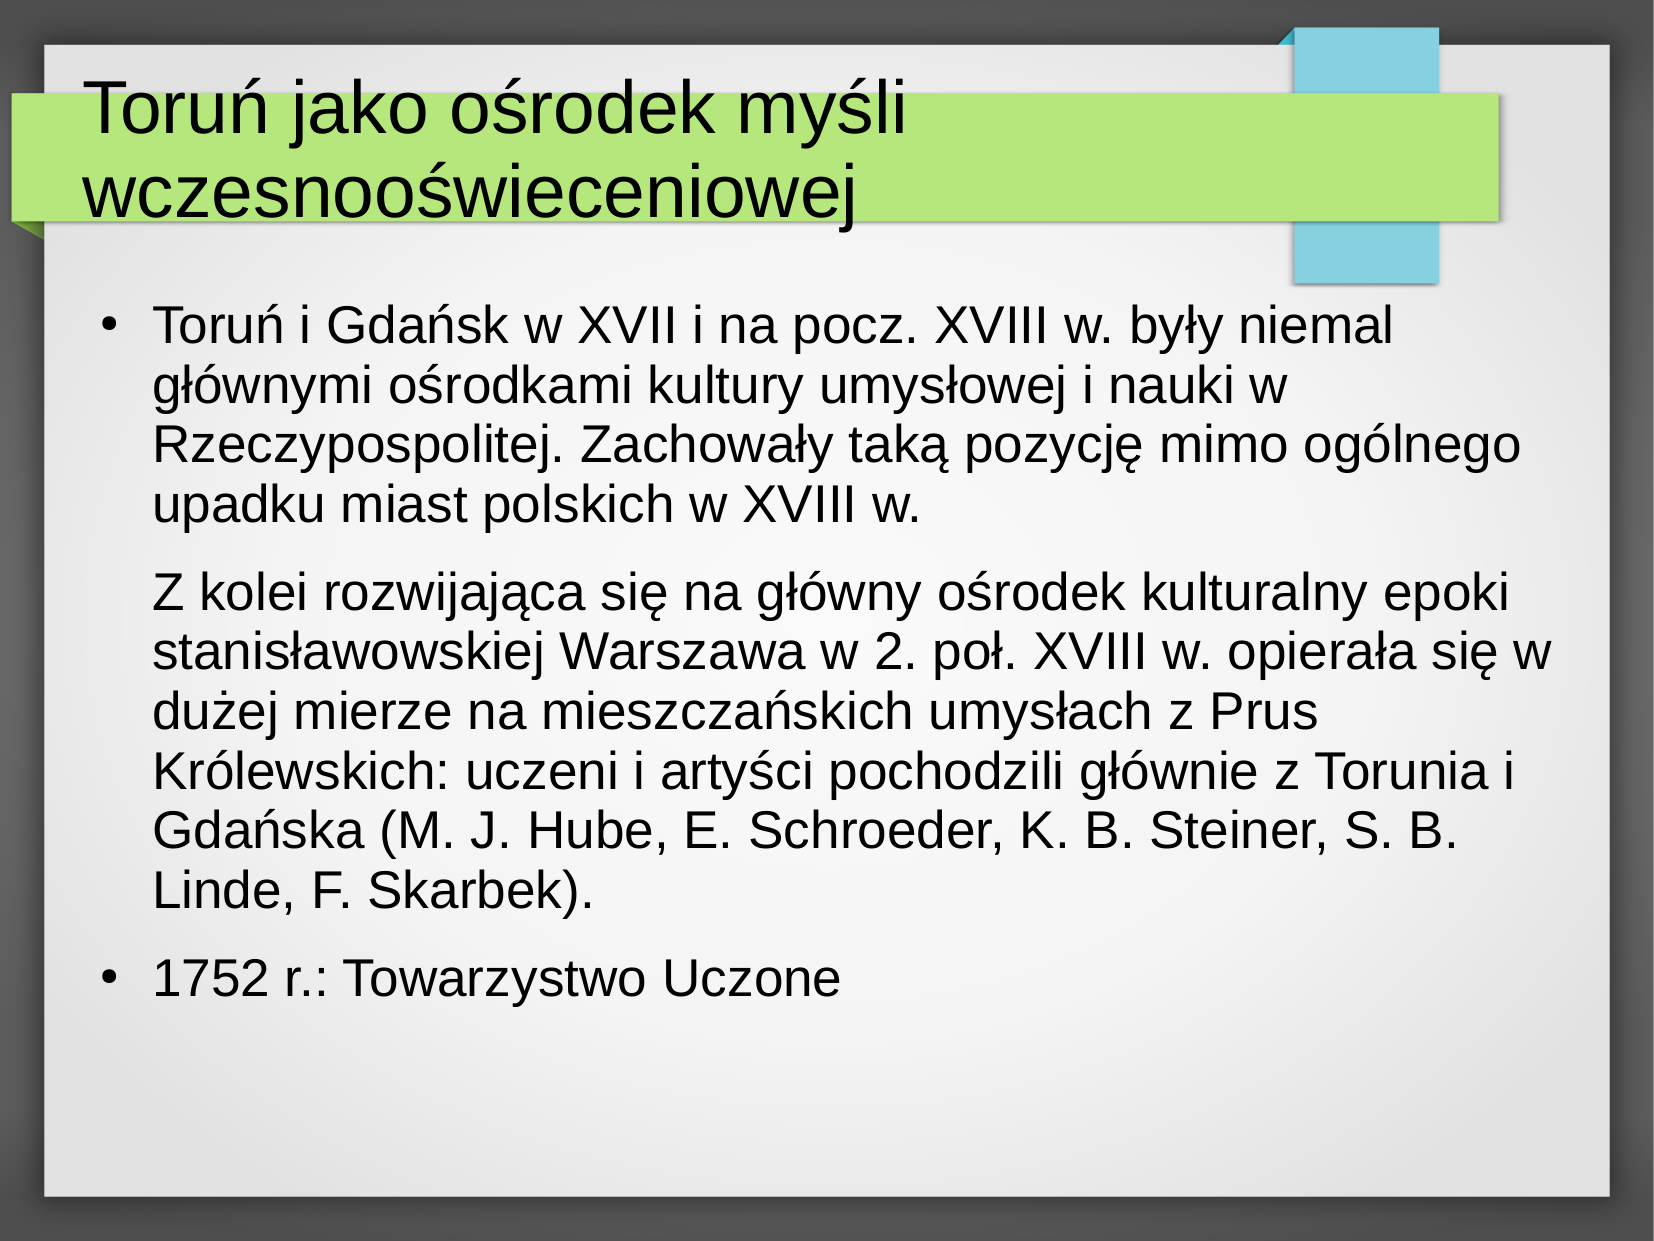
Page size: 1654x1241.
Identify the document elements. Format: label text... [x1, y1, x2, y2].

picture [0, 0, 1654, 1241]
list Toruń i Gdańsk w XVII i na pocz. XVIII w. były niemal głównymi ośrodkami kultury umysłowej i nauki w Rzeczypospolitej. Zachowały taką pozycję mimo ogólnego upadku miast polskich w XVIII w. Z kolei rozwijająca się na główny ośrodek kulturalny epoki stanisławowskiej Warszawa w 2. poł. XVIII w. opierała się w dużej mierze na mieszczańskich umysłach z Prus Królewskich: uczeni i artyści pochodzili głównie z Torunia i Gdańska (M. J. Hube, E. Schroeder, K. B. Steiner, S. B. Linde, F. Skarbek). 1752 r.: Towarzystwo Uczone [82, 295, 1571, 1015]
title Toruń jako ośrodek myśli wczesnooświeceniowej [82, 47, 1571, 252]
